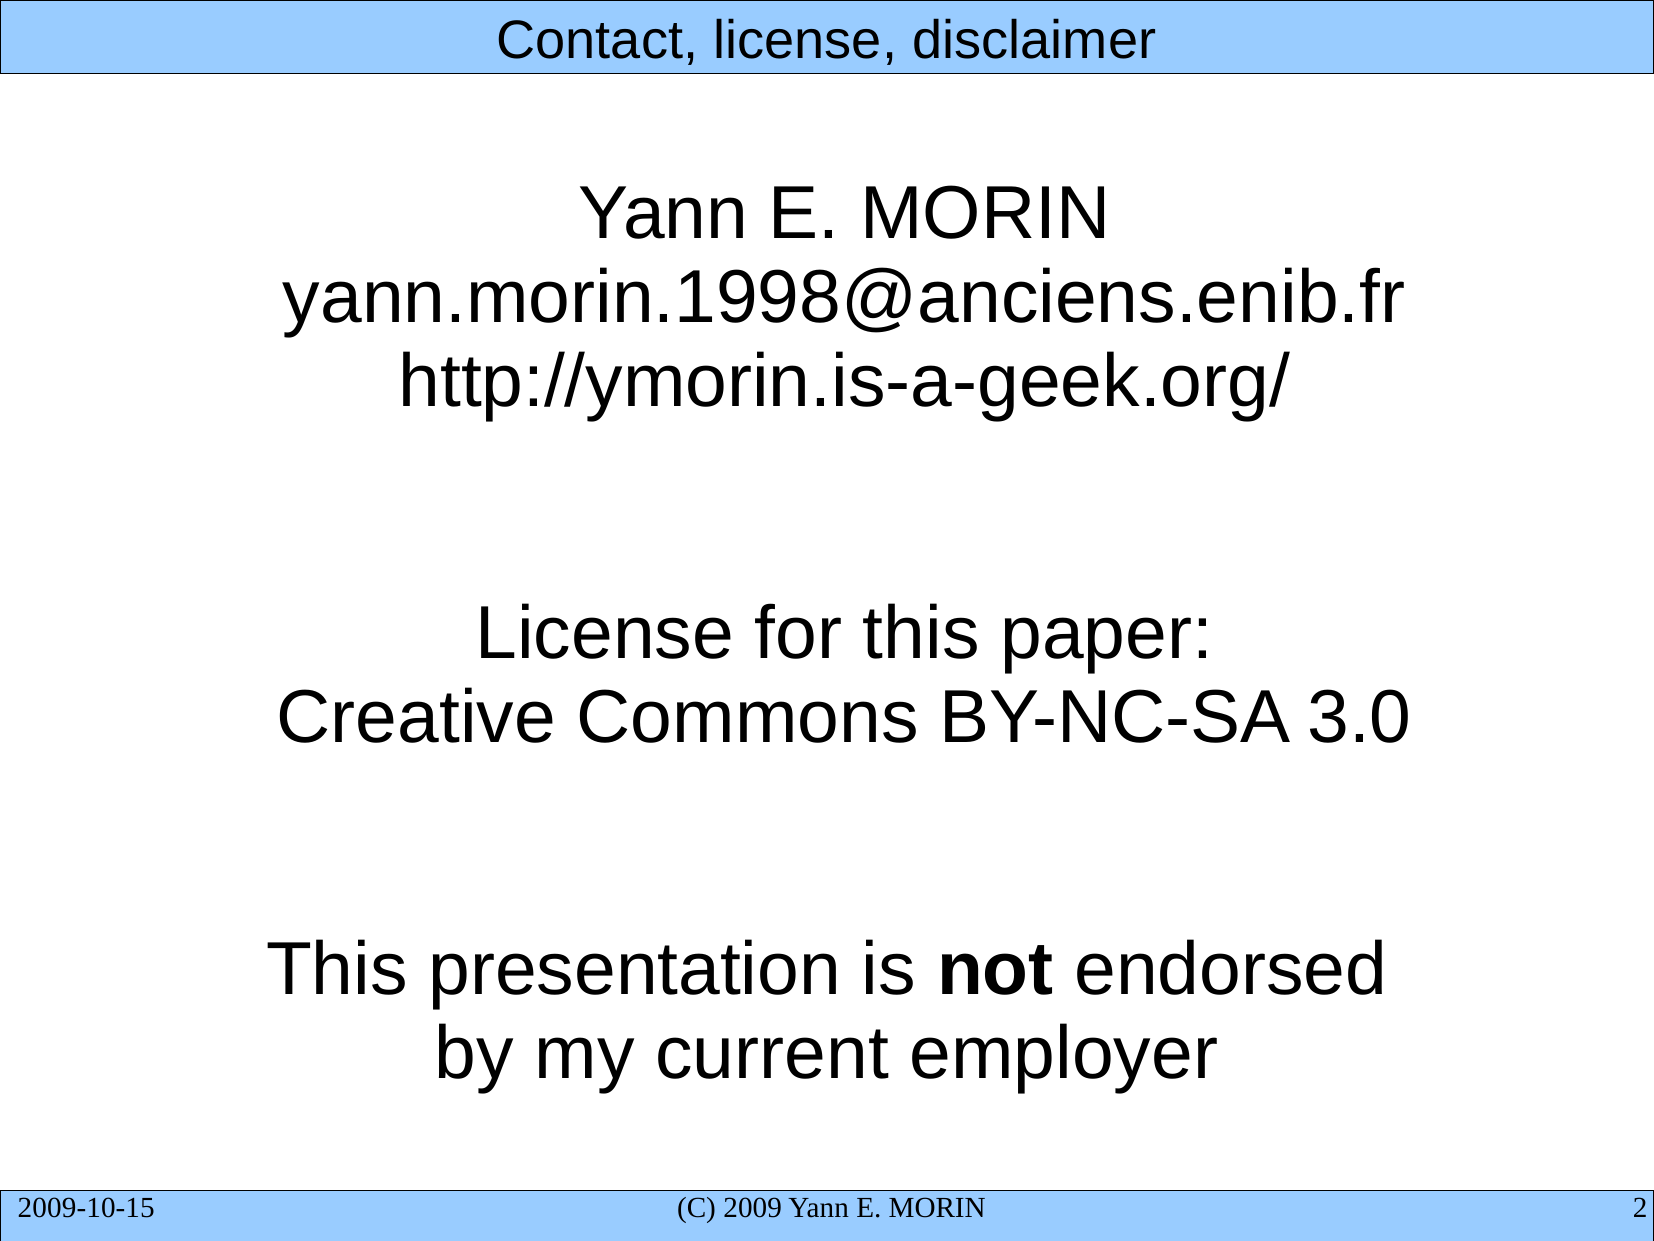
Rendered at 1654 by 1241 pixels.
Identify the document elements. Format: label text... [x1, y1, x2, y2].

title Contact, license, disclaimer [82, 7, 1571, 72]
subtitle Yann E. MORIN yann.morin.1998@anciens.enib.fr http://ymorin.is-a-geek.org/ License for this paper: Creative Commons BY-NC-SA 3.0 This presentation is not endorsed by my current employer [24, 105, 1629, 1159]
